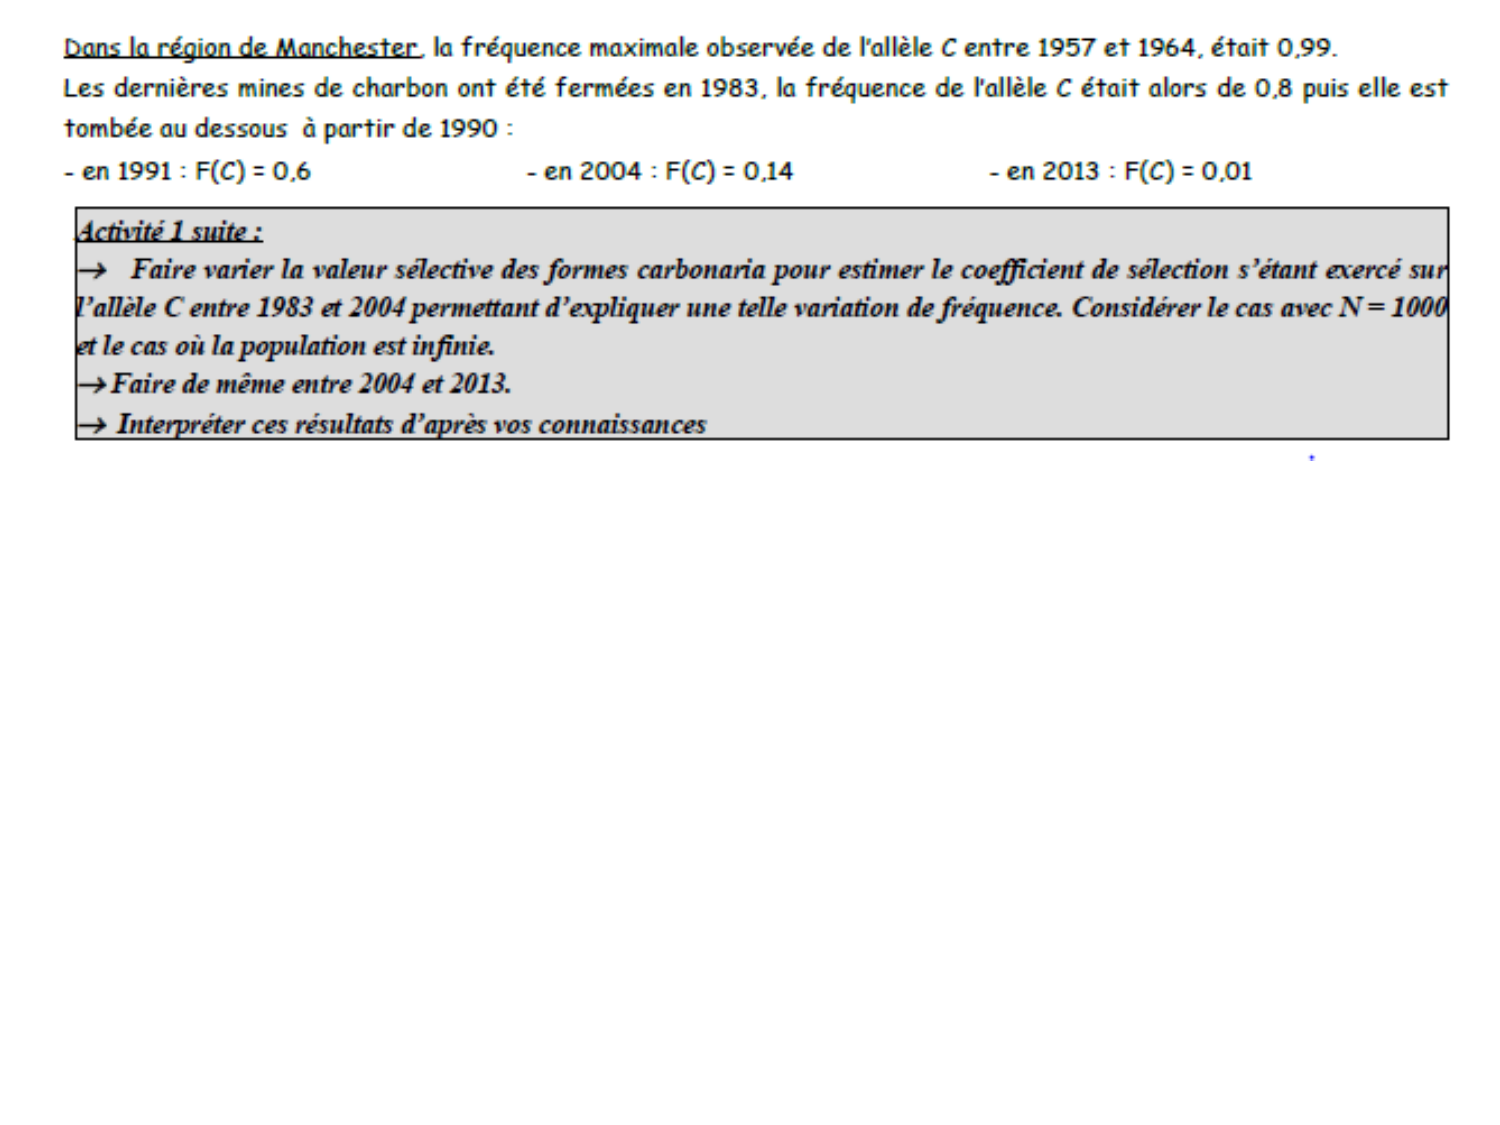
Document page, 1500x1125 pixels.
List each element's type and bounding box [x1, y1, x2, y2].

picture [33, 30, 1477, 461]
